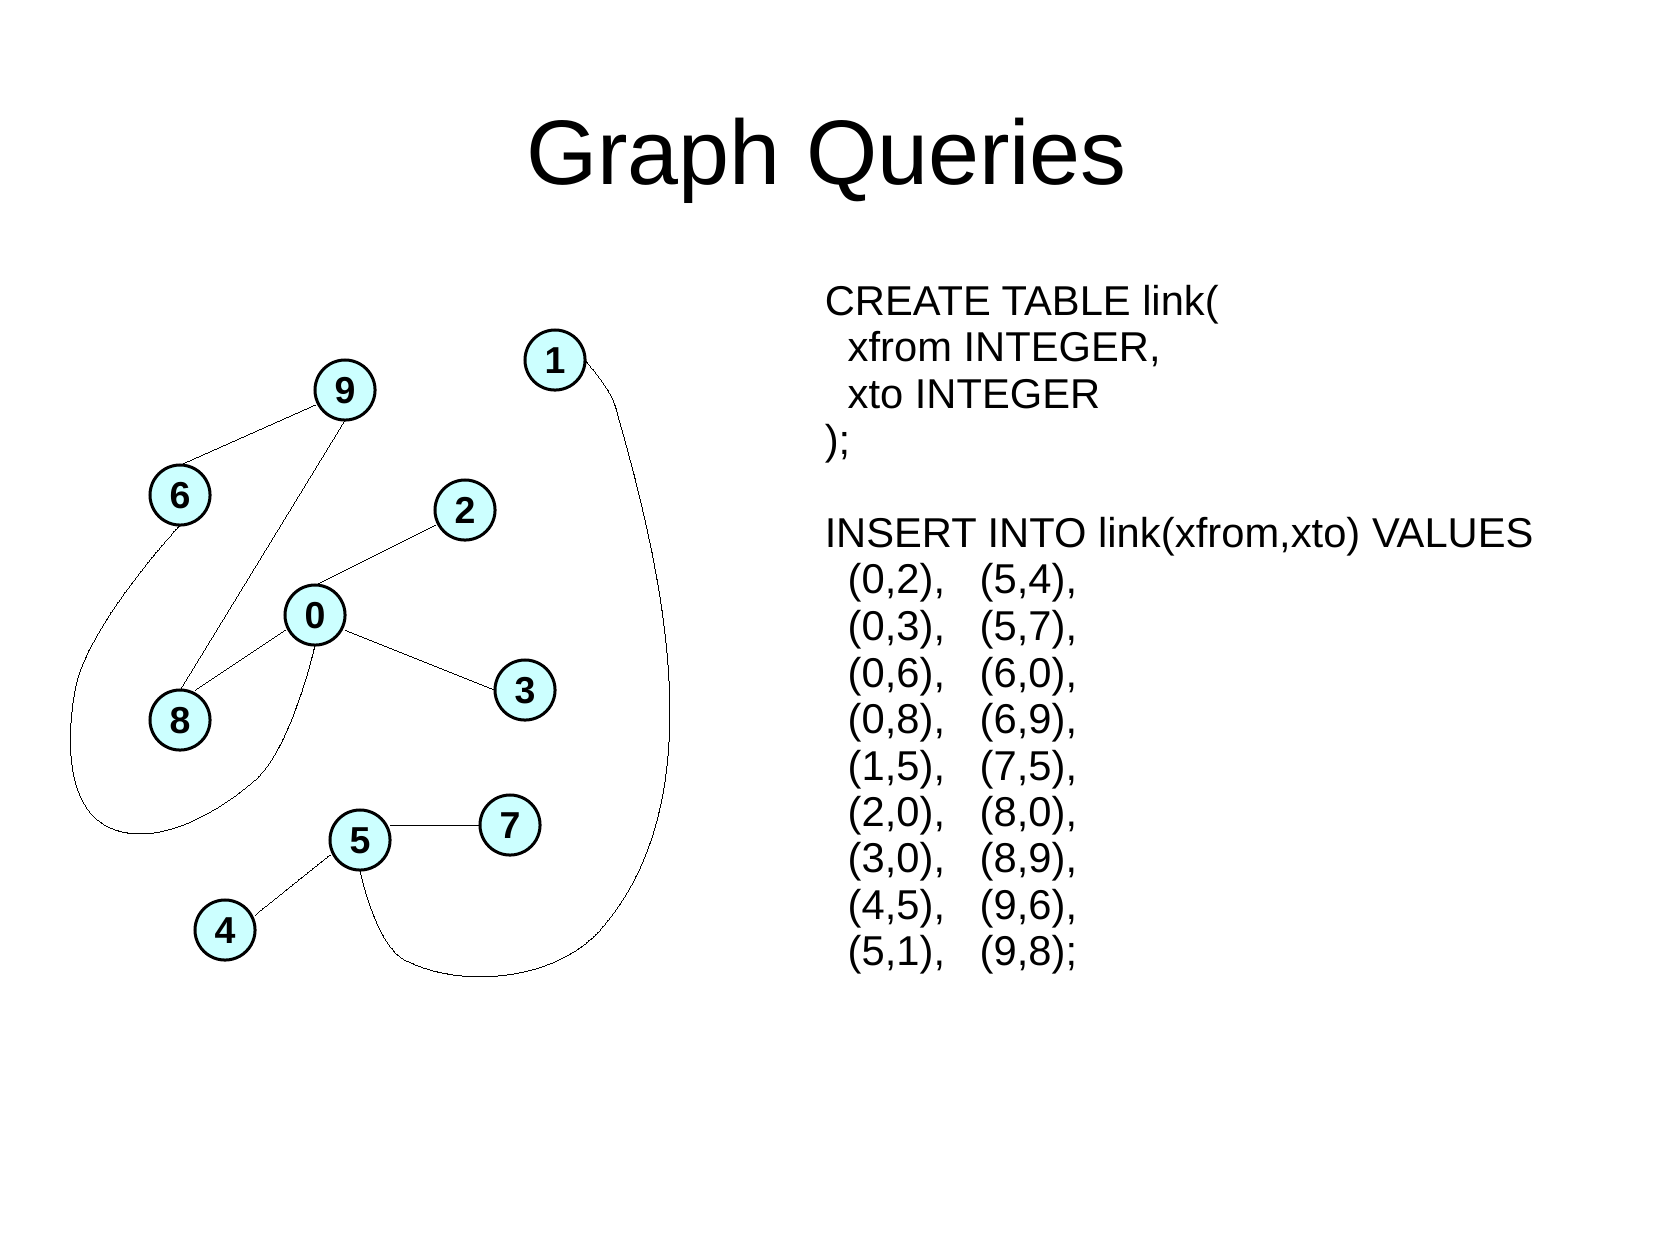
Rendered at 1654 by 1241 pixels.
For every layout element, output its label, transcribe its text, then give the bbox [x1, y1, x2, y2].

text_box 8 [150, 690, 211, 751]
text_box 5 [330, 810, 391, 871]
text_box 4 [195, 900, 256, 961]
text_box 6 [150, 465, 211, 526]
text_box 3 [495, 660, 556, 721]
text_box 2 [435, 480, 496, 541]
text_box 0 [285, 585, 346, 646]
text_box 7 [480, 795, 541, 856]
text_box 1 [525, 330, 586, 391]
text_box 9 [315, 360, 376, 421]
text_box CREATE TABLE link( xfrom INTEGER, xto INTEGER ); INSERT INTO link(xfrom,xto) VALUES (0,2), (5,4), (0,3), (5,7), (0,6), (6,0), (0,8), (6,9), (1,5), (7,5), (2,0), (8,0), (3,0), (8,9), (4,5), (9,6), (5,1), (9,8); [810, 270, 1548, 991]
title Graph Queries [82, 49, 1571, 257]
